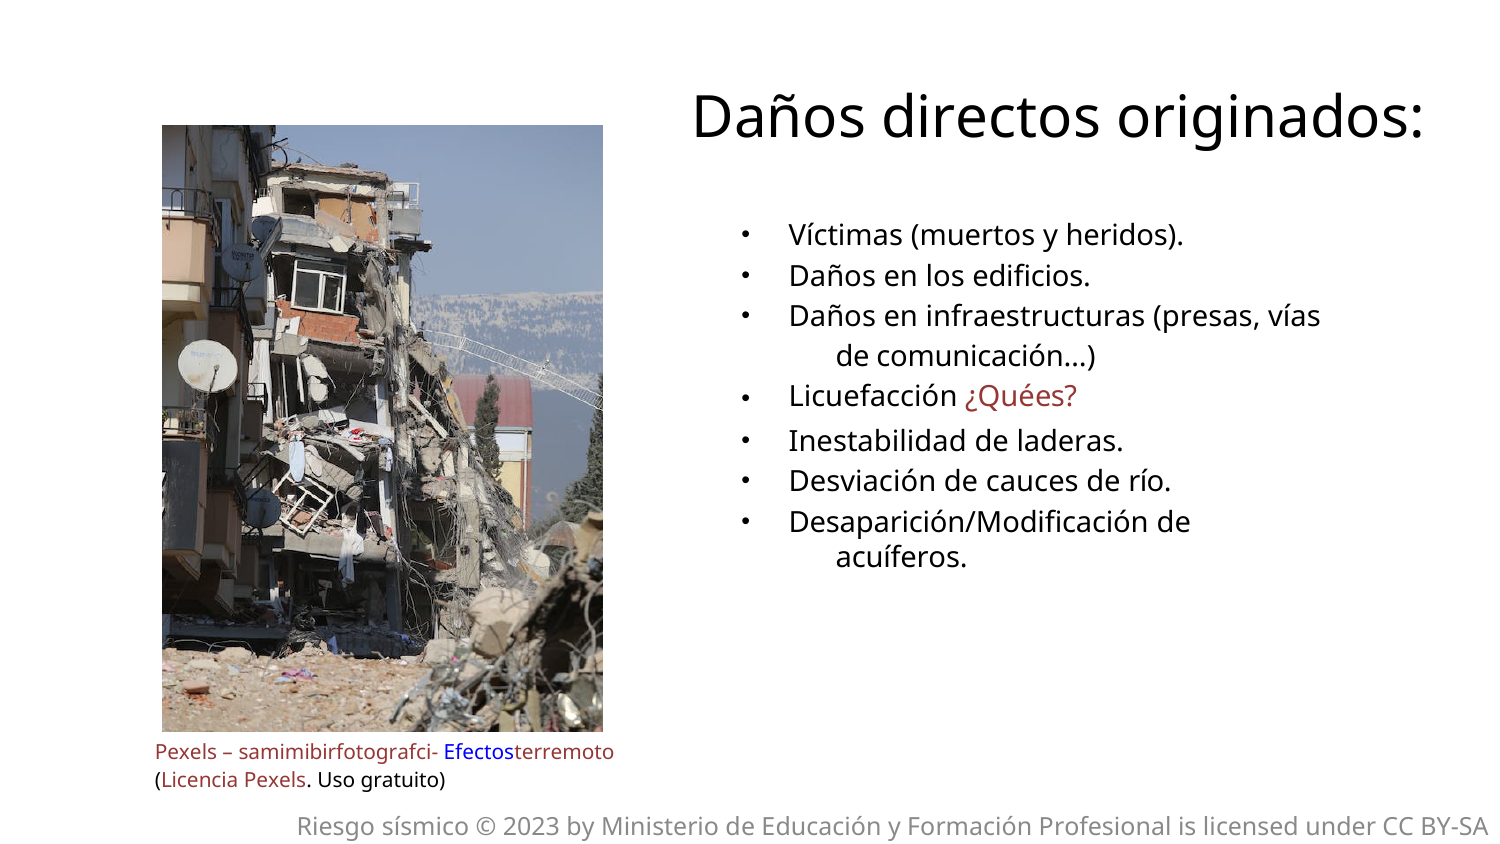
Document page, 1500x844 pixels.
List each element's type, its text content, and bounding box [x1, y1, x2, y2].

picture [162, 125, 603, 731]
text_box Pexels – samimibirfotografci- Efectos terremoto (Licencia Pexels. Uso gratuito) [139, 731, 613, 797]
text_box Daños directos originados: [676, 71, 1401, 158]
text_box Riesgo sísmico © 2023 by Ministerio de Educación y Formación Profesional is licensed under CC BY-SA 4.0 [287, 810, 1500, 844]
text_box Víctimas (muertos y heridos). Daños en los edificios. Daños en infraestructuras (presas, vías de comunicación…) Licuefacción ¿Qué es? Inestabilidad de laderas. Desviación de cauces de río. Desaparición/Modificación de acuíferos. [737, 209, 1325, 542]
